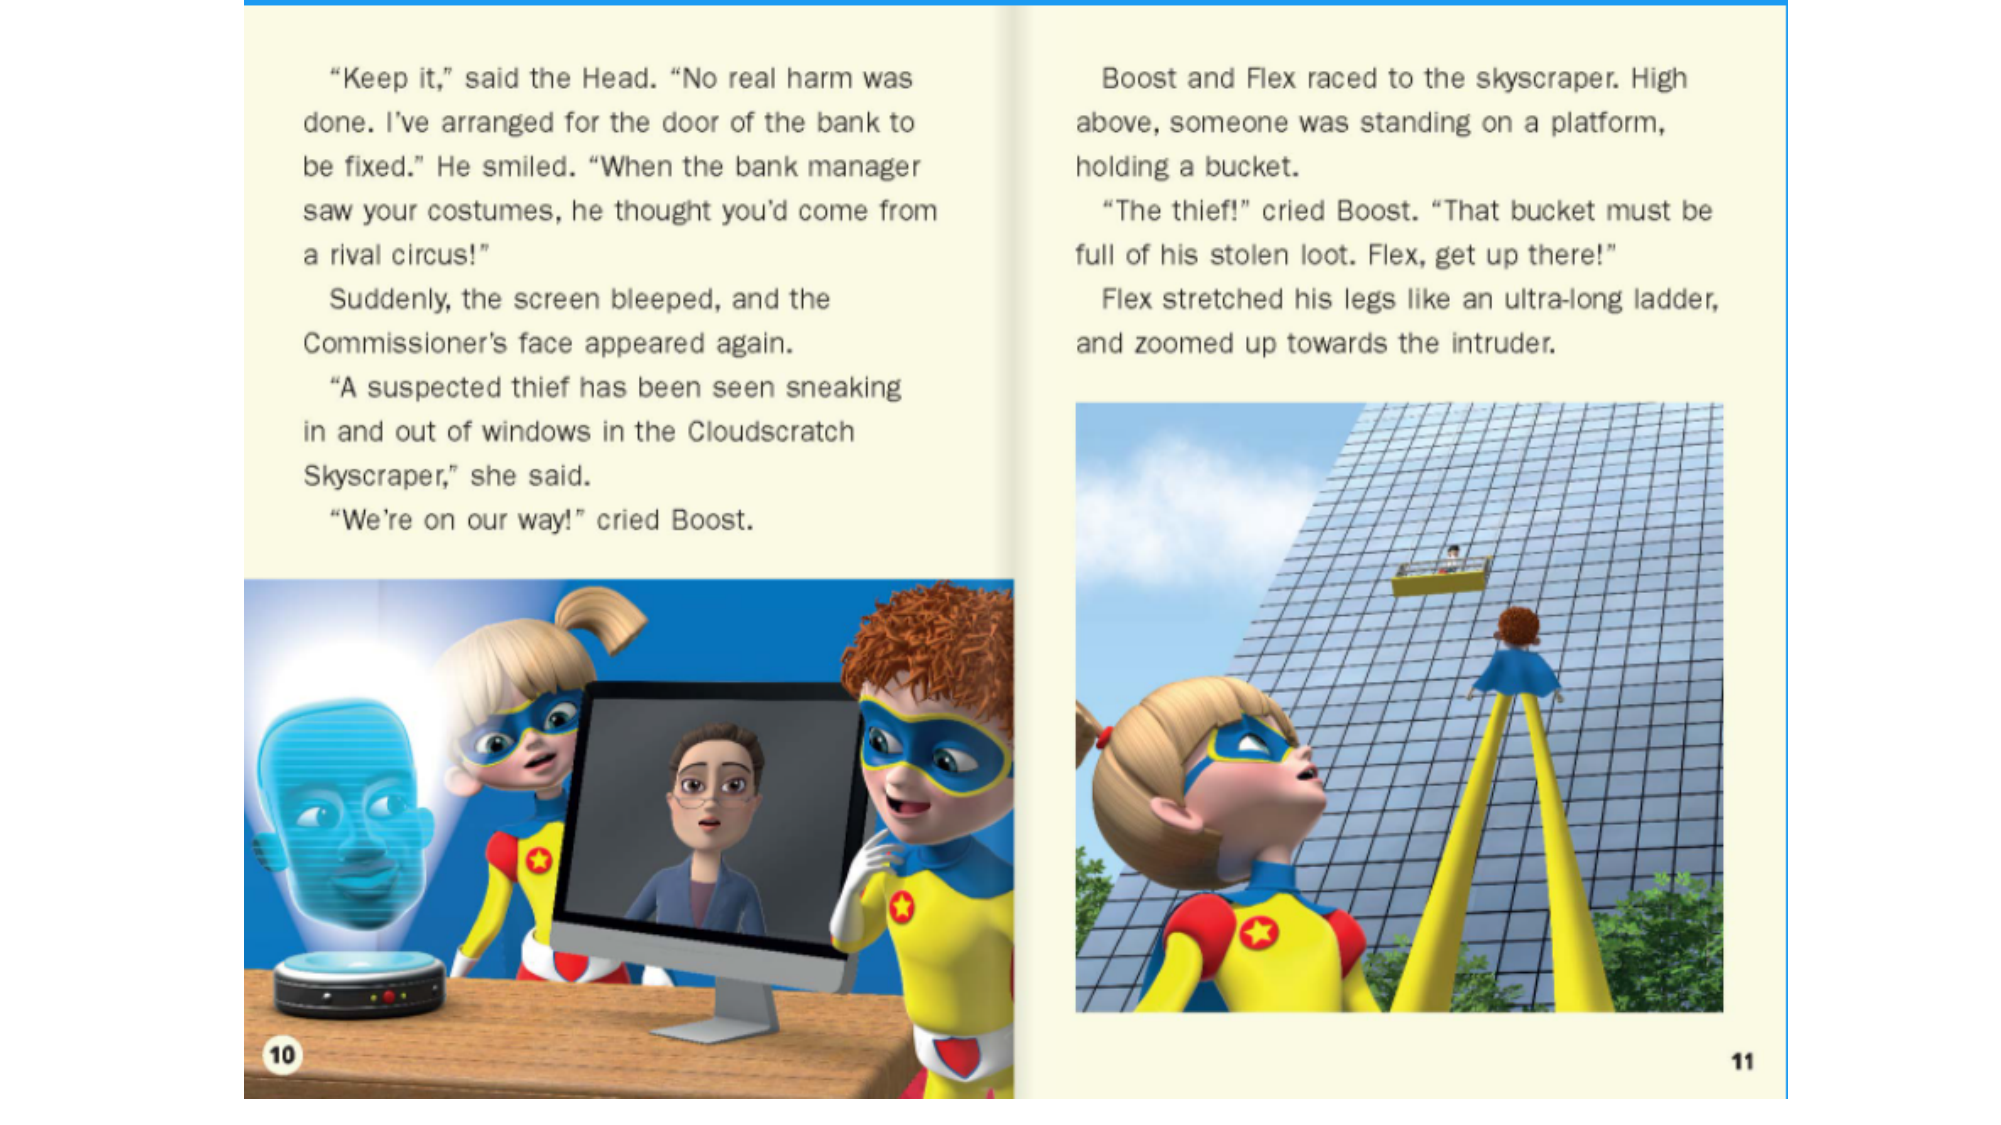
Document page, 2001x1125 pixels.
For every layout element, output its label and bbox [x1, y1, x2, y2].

picture [244, 0, 1788, 1099]
